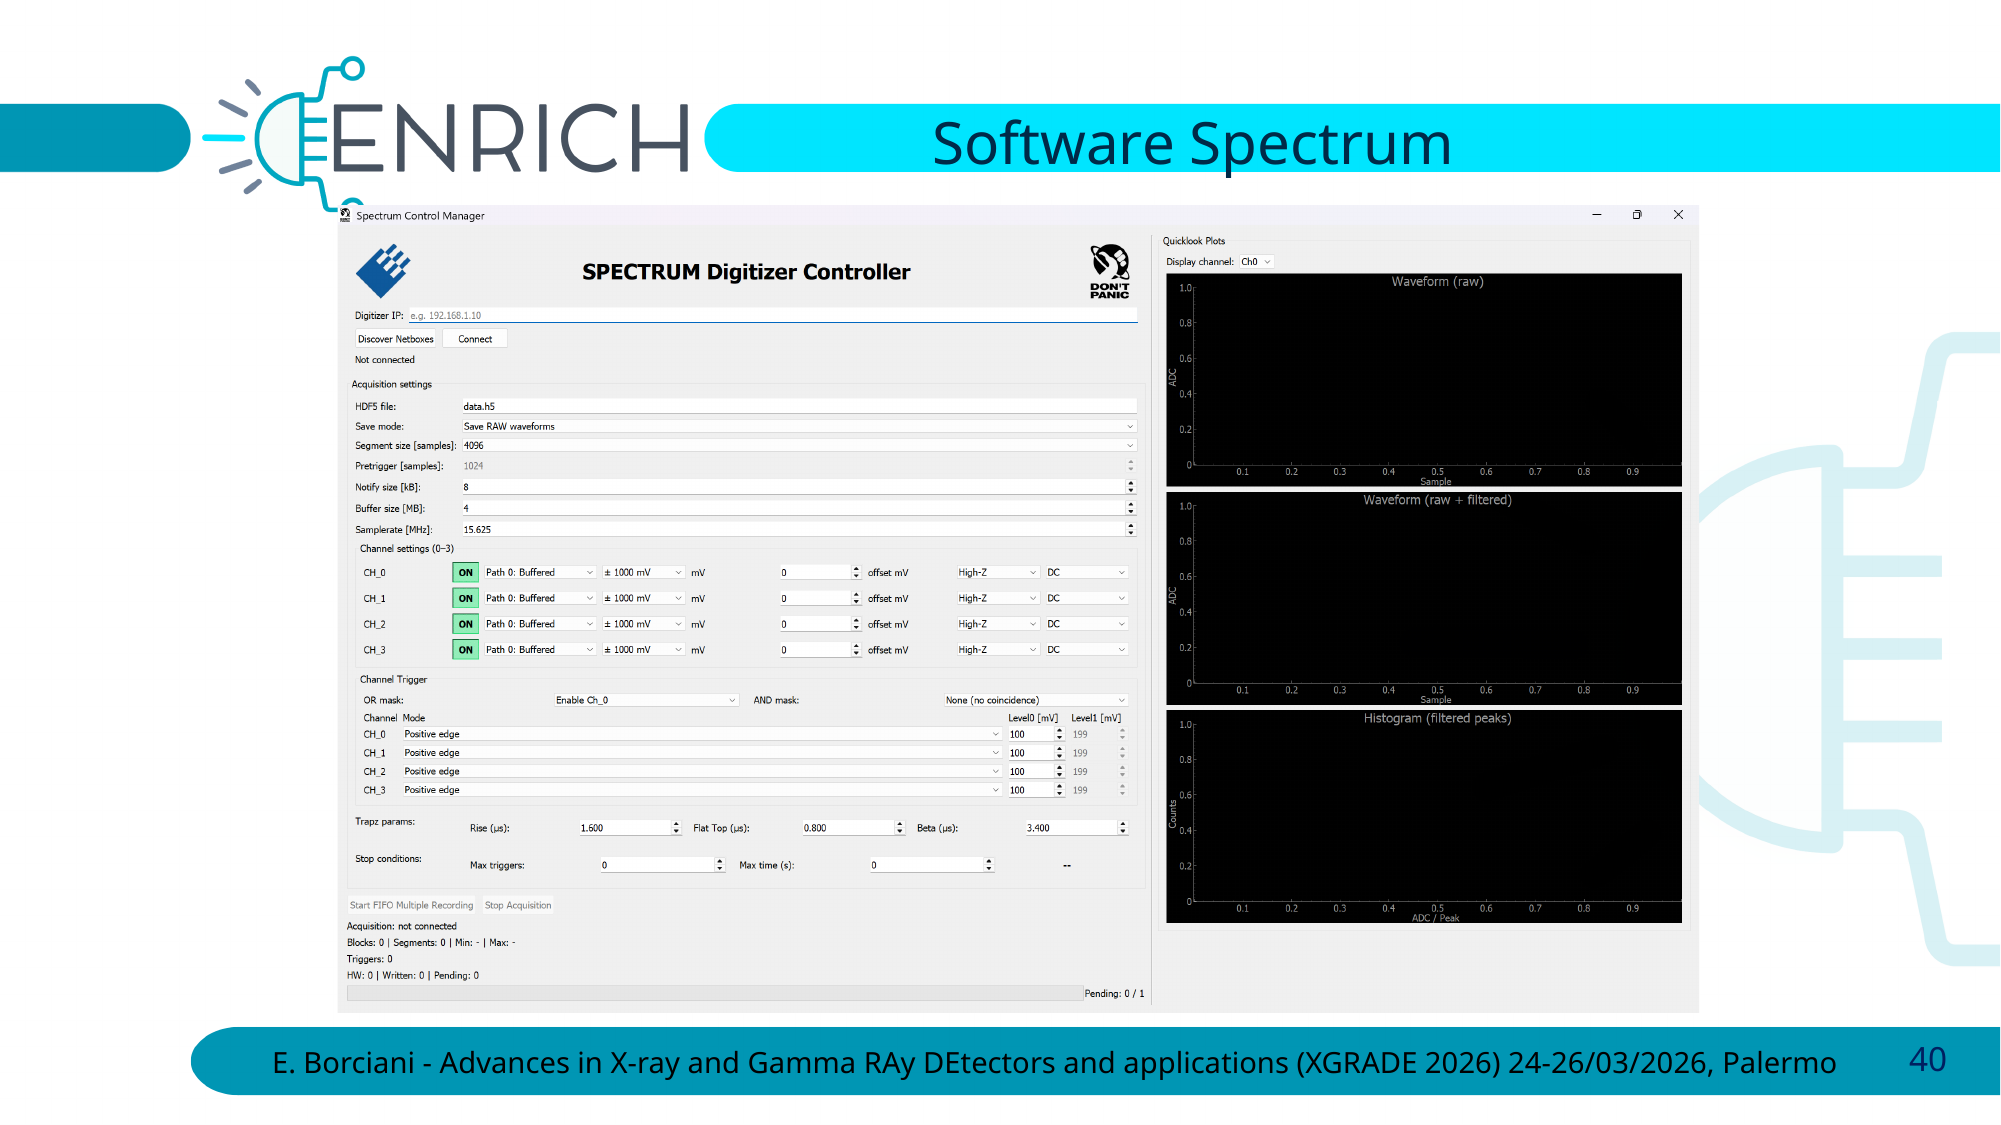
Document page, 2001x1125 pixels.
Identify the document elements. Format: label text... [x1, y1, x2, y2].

text_box Software Spectrum [917, 98, 1538, 184]
picture [0, 0, 2001, 1125]
text_box E. Borciani - Advances in X-ray and Gamma RAy DEtectors and applications (XGRADE 2026) 24-26/03/2026, Palermo [149, 1037, 1962, 1087]
slide_number <number> [1512, 1031, 1963, 1092]
